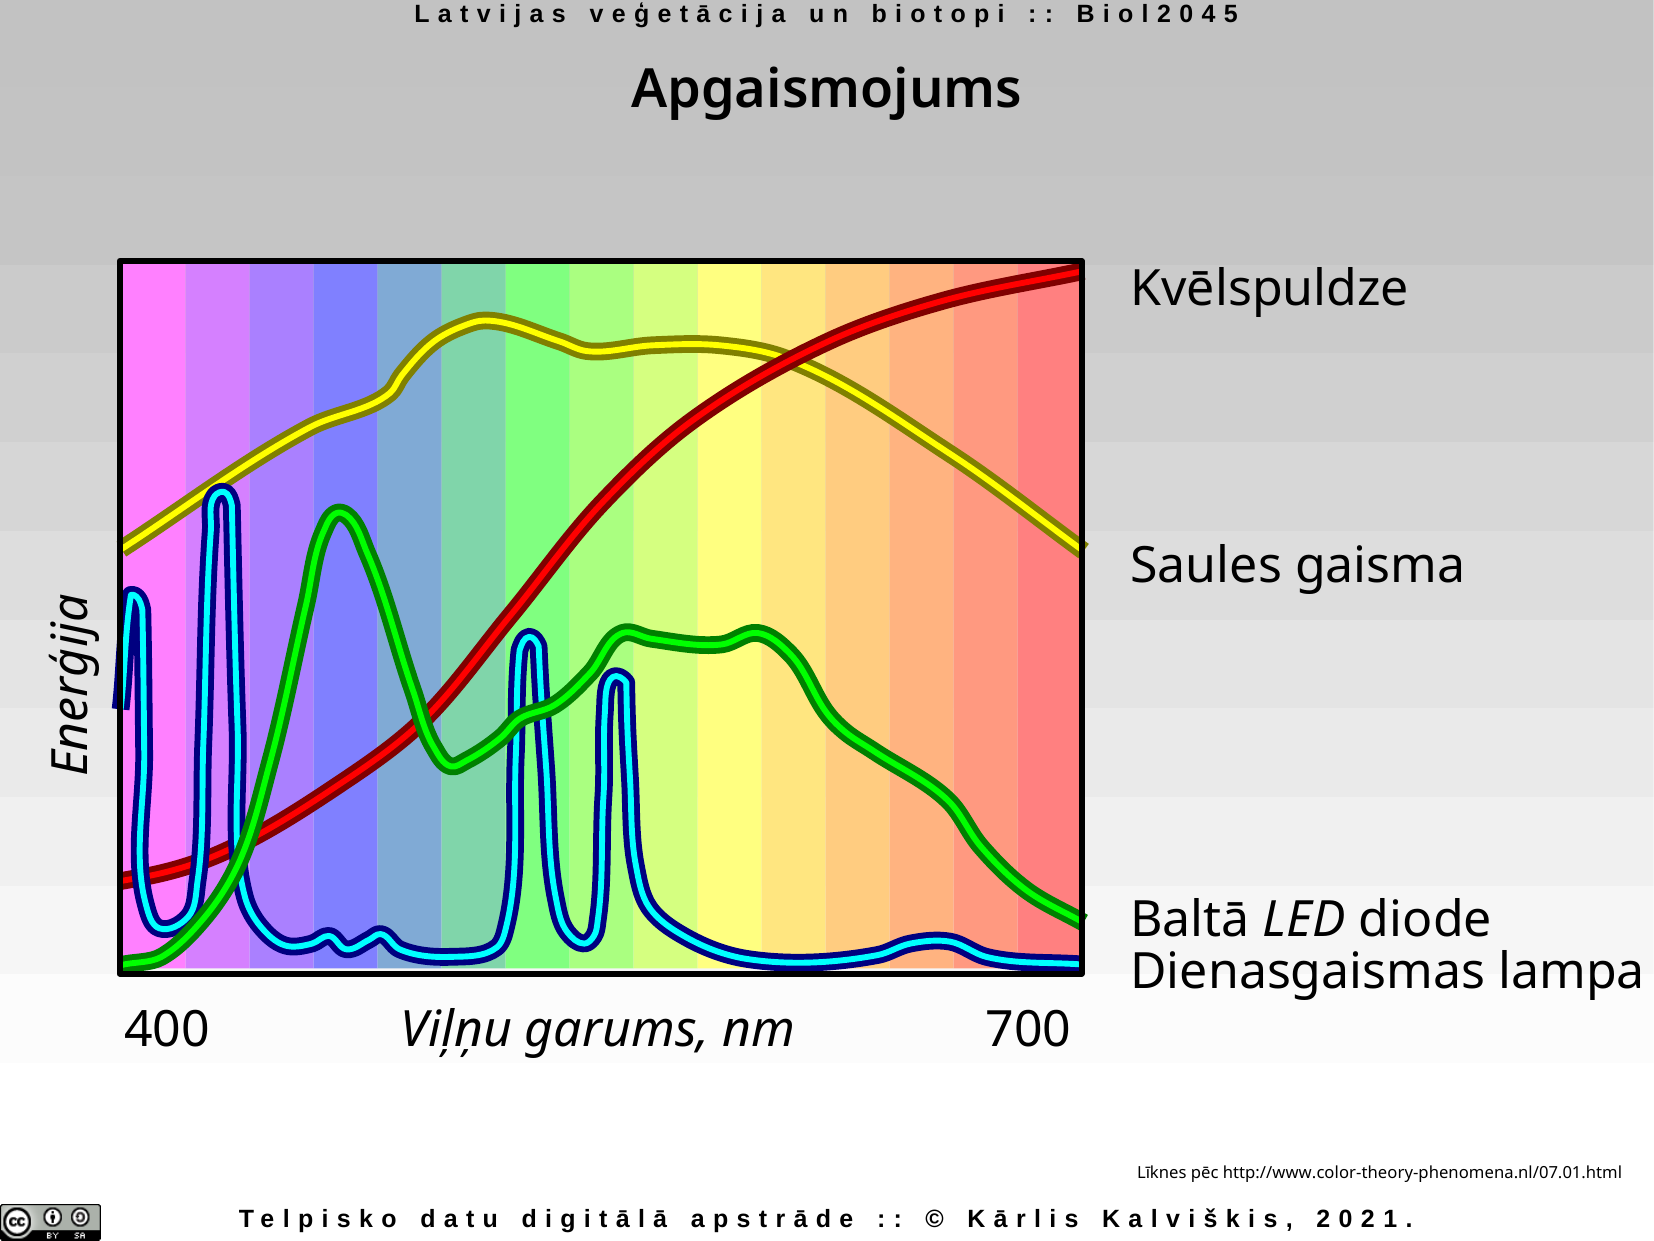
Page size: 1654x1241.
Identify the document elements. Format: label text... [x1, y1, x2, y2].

text_box Viļņu garums, nm [419, 993, 777, 1054]
text_box [264, 522, 411, 820]
text_box [123, 507, 202, 866]
text_box Saules gaisma [1130, 529, 1438, 590]
text_box [123, 889, 171, 955]
text_box [603, 642, 1079, 955]
text_box [526, 653, 532, 705]
picture [0, 0, 1654, 1241]
text_box [433, 371, 1079, 909]
text_box [123, 264, 1068, 536]
text_box Kvēlspuldze [1130, 252, 1400, 313]
text_box [853, 950, 996, 969]
text_box [204, 860, 229, 902]
text_box Dienasgaismas lampa [1130, 934, 1608, 995]
text_box [158, 688, 747, 969]
title Apgaismojums [29, 49, 1625, 296]
text_box [123, 667, 135, 871]
text_box [232, 330, 766, 813]
text_box 400 [124, 993, 215, 1054]
text_box [813, 282, 1079, 535]
text_box Līknes pēc http://www.color-theory-phenomena.nl/07.01.html [1160, 1163, 1624, 1184]
text_box [552, 673, 603, 934]
text_box Enerģija [34, 601, 95, 777]
text_box Baltā LED diode [1130, 883, 1480, 944]
text_box 700 [986, 993, 1072, 1054]
text_box [151, 876, 189, 920]
text_box [210, 504, 228, 847]
text_box [248, 738, 507, 948]
